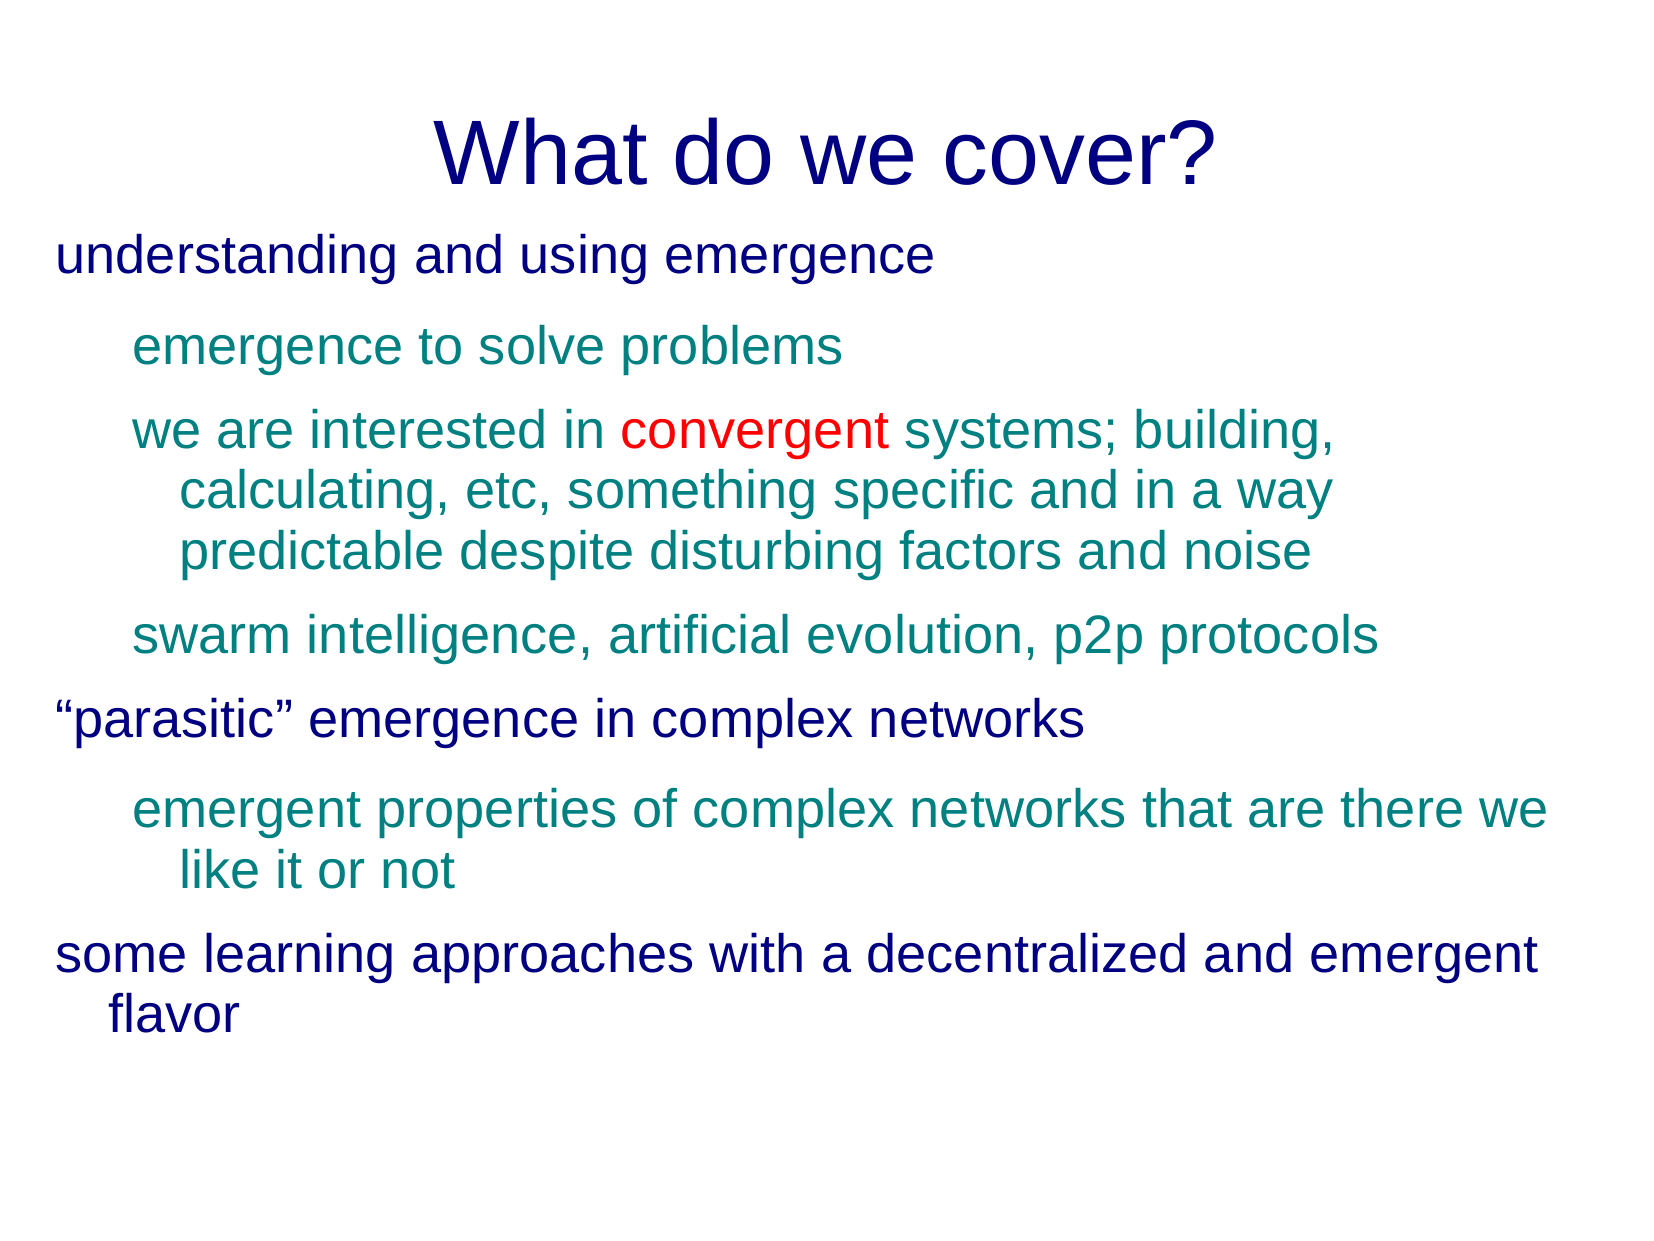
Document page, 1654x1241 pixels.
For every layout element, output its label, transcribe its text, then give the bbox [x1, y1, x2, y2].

list understanding and using emergence emergence to solve problems we are interested in convergent systems; building, calculating, etc, something specific and in a way predictable despite disturbing factors and noise swarm intelligence, artificial evolution, p2p protocols “parasitic” emergence in complex networks emergent properties of complex networks that are there we like it or not some learning approaches with a decentralized and emergent flavor [37, 225, 1613, 1236]
title What do we cover? [82, 49, 1571, 225]
